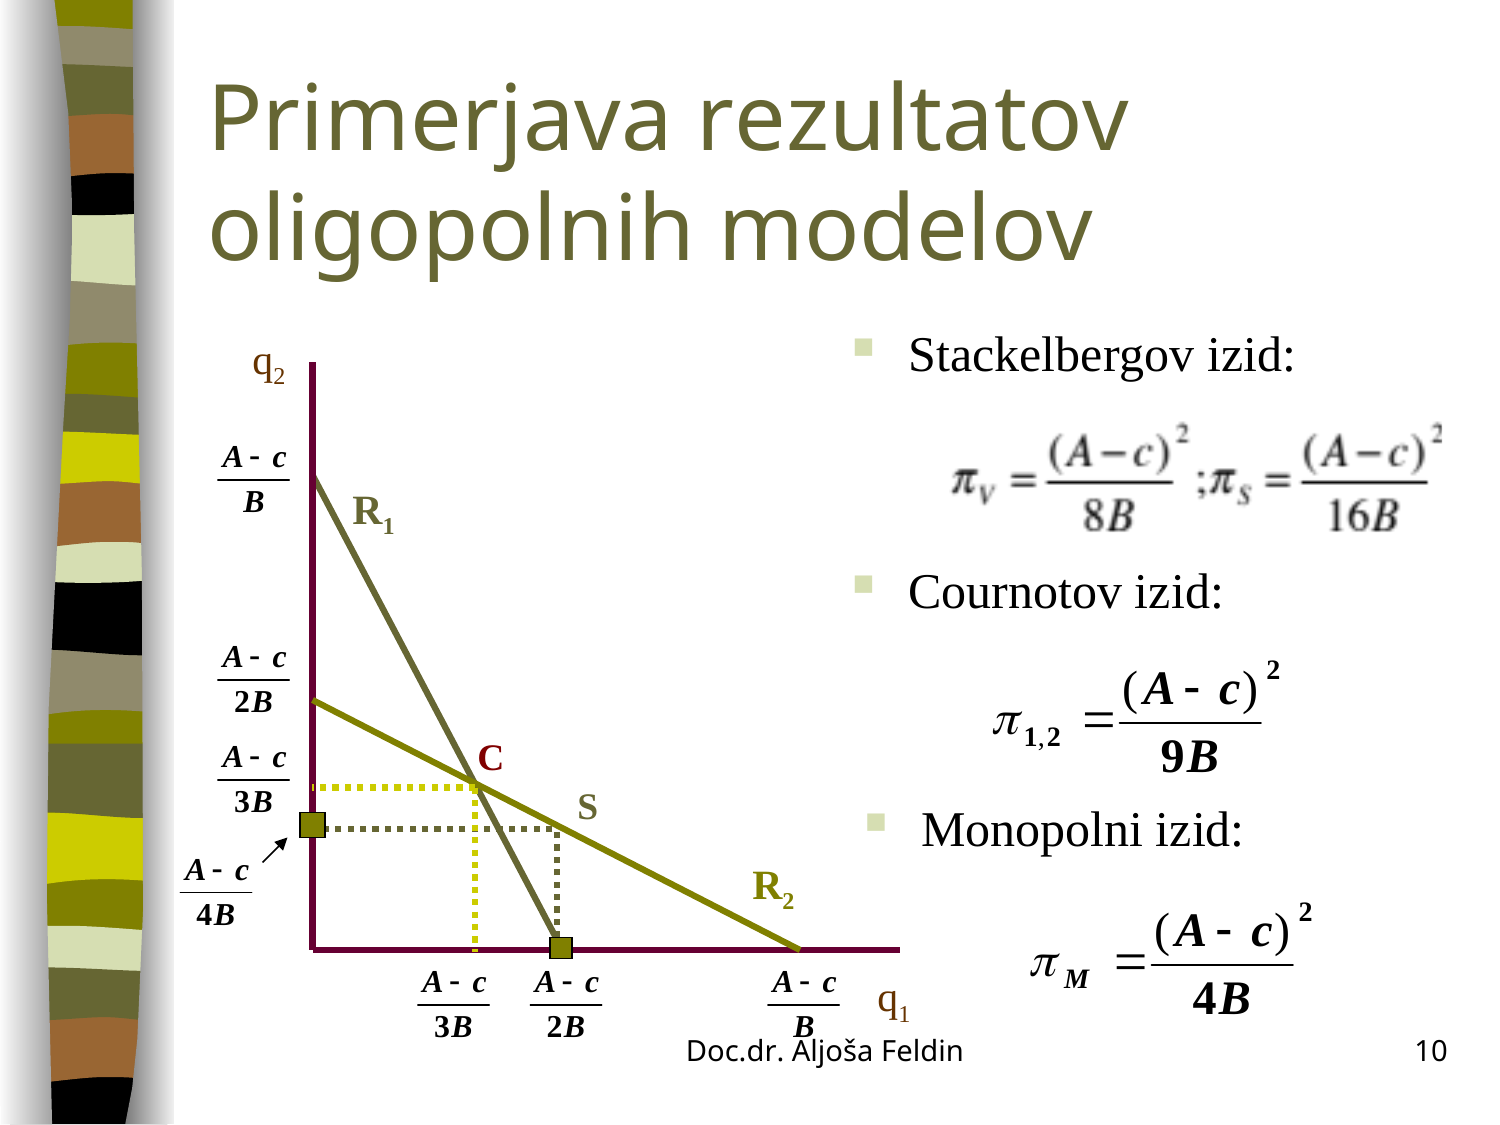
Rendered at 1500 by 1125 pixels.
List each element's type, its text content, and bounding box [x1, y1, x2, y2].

text_box Monopolni izid: [849, 788, 1476, 889]
chart [525, 962, 608, 1045]
text_box Cournotov izid: [837, 551, 1500, 639]
text_box Stackelbergov izid: [837, 313, 1500, 539]
text_box R2 [737, 849, 813, 923]
text_box Doc.dr. Aljoša Feldin [587, 1025, 1063, 1101]
text_box [299, 812, 325, 838]
text_box C [462, 724, 538, 786]
chart [212, 637, 295, 720]
text_box R1 [337, 474, 426, 548]
chart [212, 737, 295, 820]
chart [945, 417, 1443, 533]
text_box q1 [862, 962, 951, 1025]
chart [1025, 889, 1323, 1026]
chart [987, 646, 1289, 783]
title Primerjava rezultatov oligopolnih modelov [192, 51, 1468, 287]
text_box <number> [1149, 1025, 1463, 1101]
text_box S [562, 774, 626, 836]
chart [212, 437, 295, 520]
text_box [549, 937, 572, 959]
text_box q2 [237, 324, 325, 398]
chart [762, 962, 845, 1025]
chart [412, 962, 495, 1045]
chart [174, 849, 258, 933]
